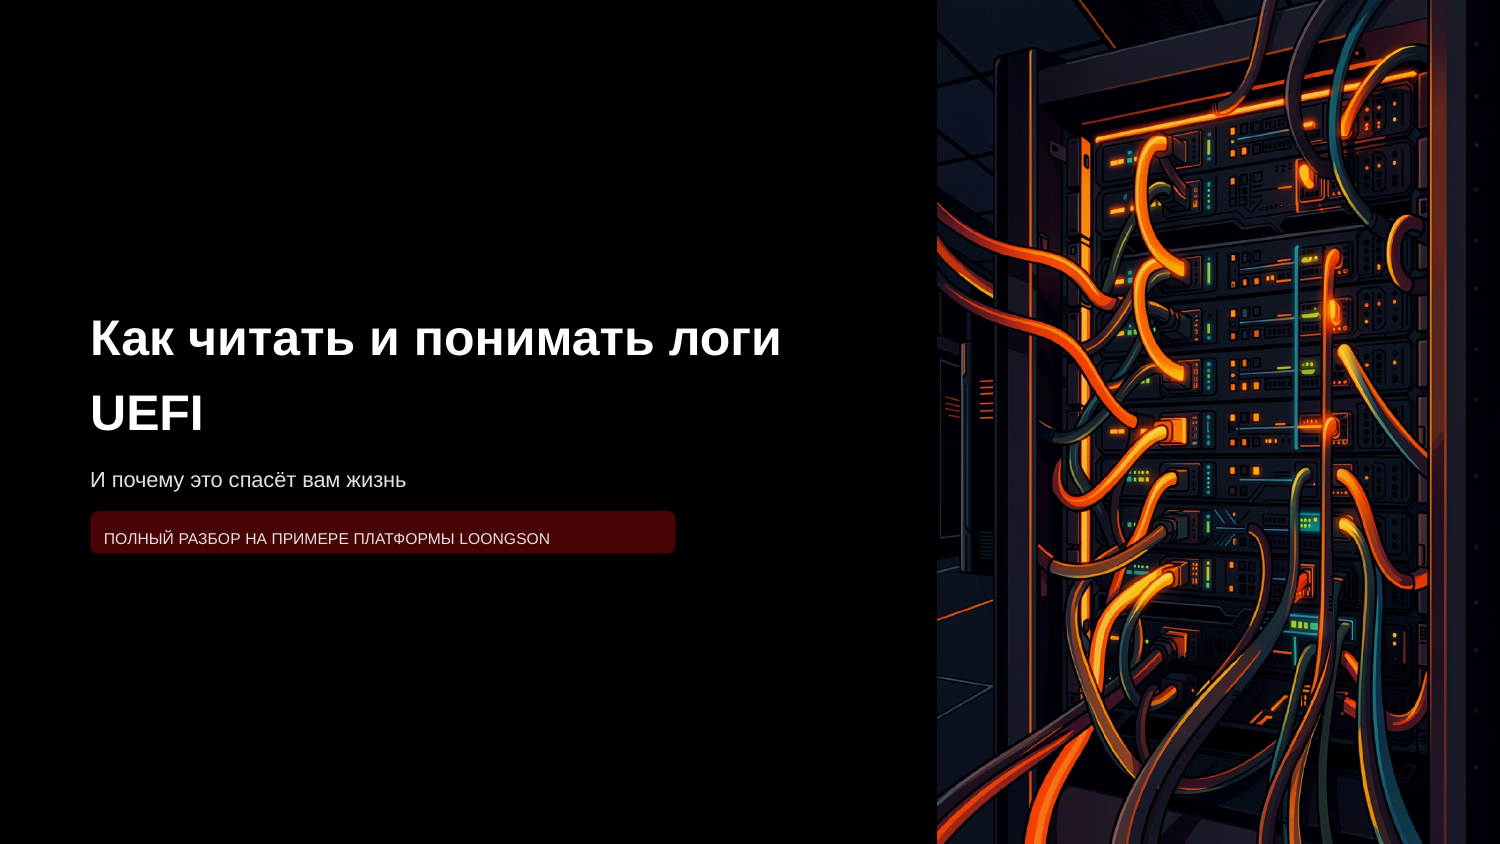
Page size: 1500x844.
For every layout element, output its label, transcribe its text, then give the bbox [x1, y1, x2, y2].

picture [937, 0, 1500, 844]
text_box [90, 511, 676, 554]
text_box И почему это спасёт вам жизнь [90, 449, 848, 486]
text_box Как читать и понимать логи UEFI [90, 290, 848, 416]
text_box ПОЛНЫЙ РАЗБОР НА ПРИМЕРЕ ПЛАТФОРМЫ LOONGSON [103, 517, 663, 547]
